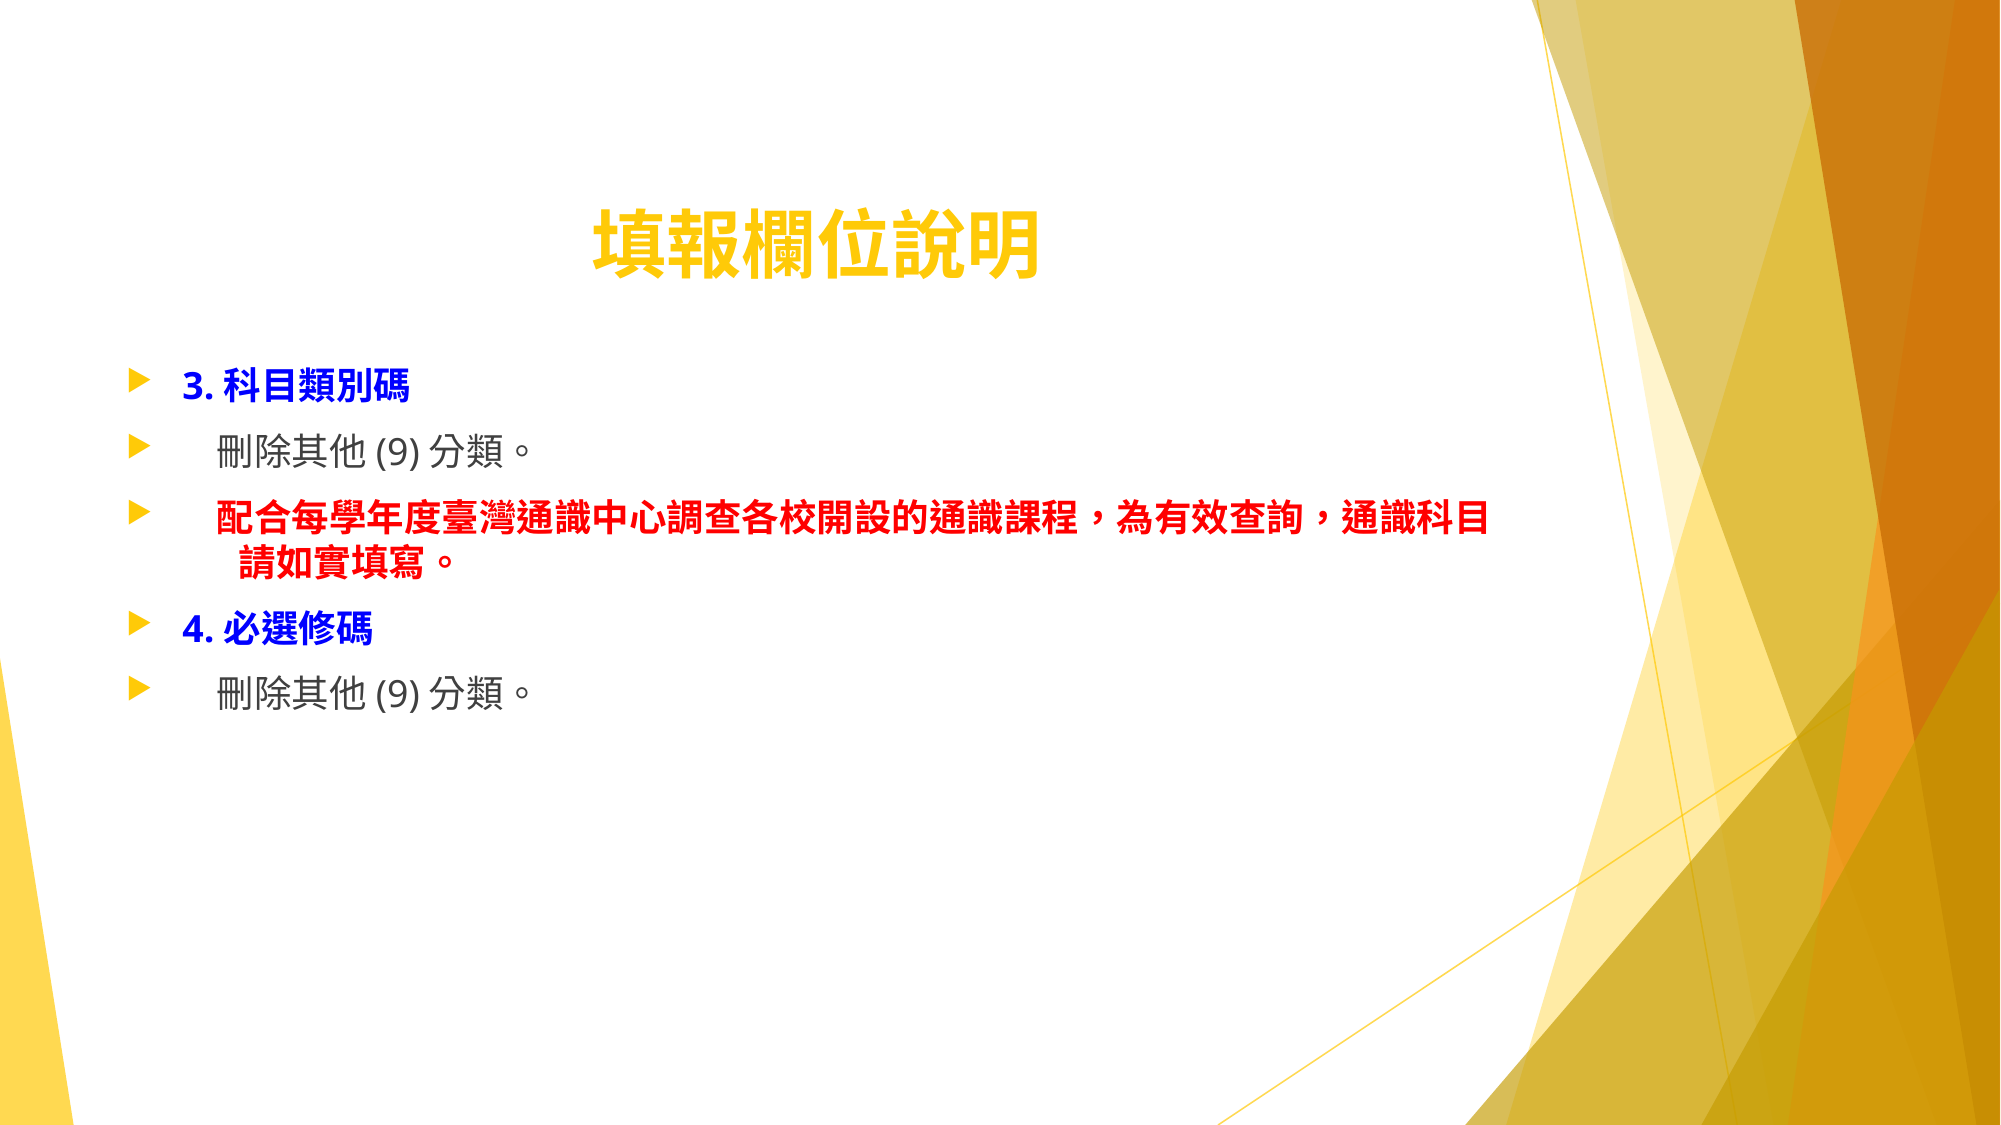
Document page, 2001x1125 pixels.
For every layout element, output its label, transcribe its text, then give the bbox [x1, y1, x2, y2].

list 3.科目類別碼 刪除其他(9)分類。 配合每學年度臺灣通識中心調查各校開設的通識課程，為有效查詢，通識科目請如實填寫。 4.必選修碼 刪除其他(9)分類。 [111, 354, 1522, 992]
title 填報欄位說明 [111, 99, 1522, 317]
